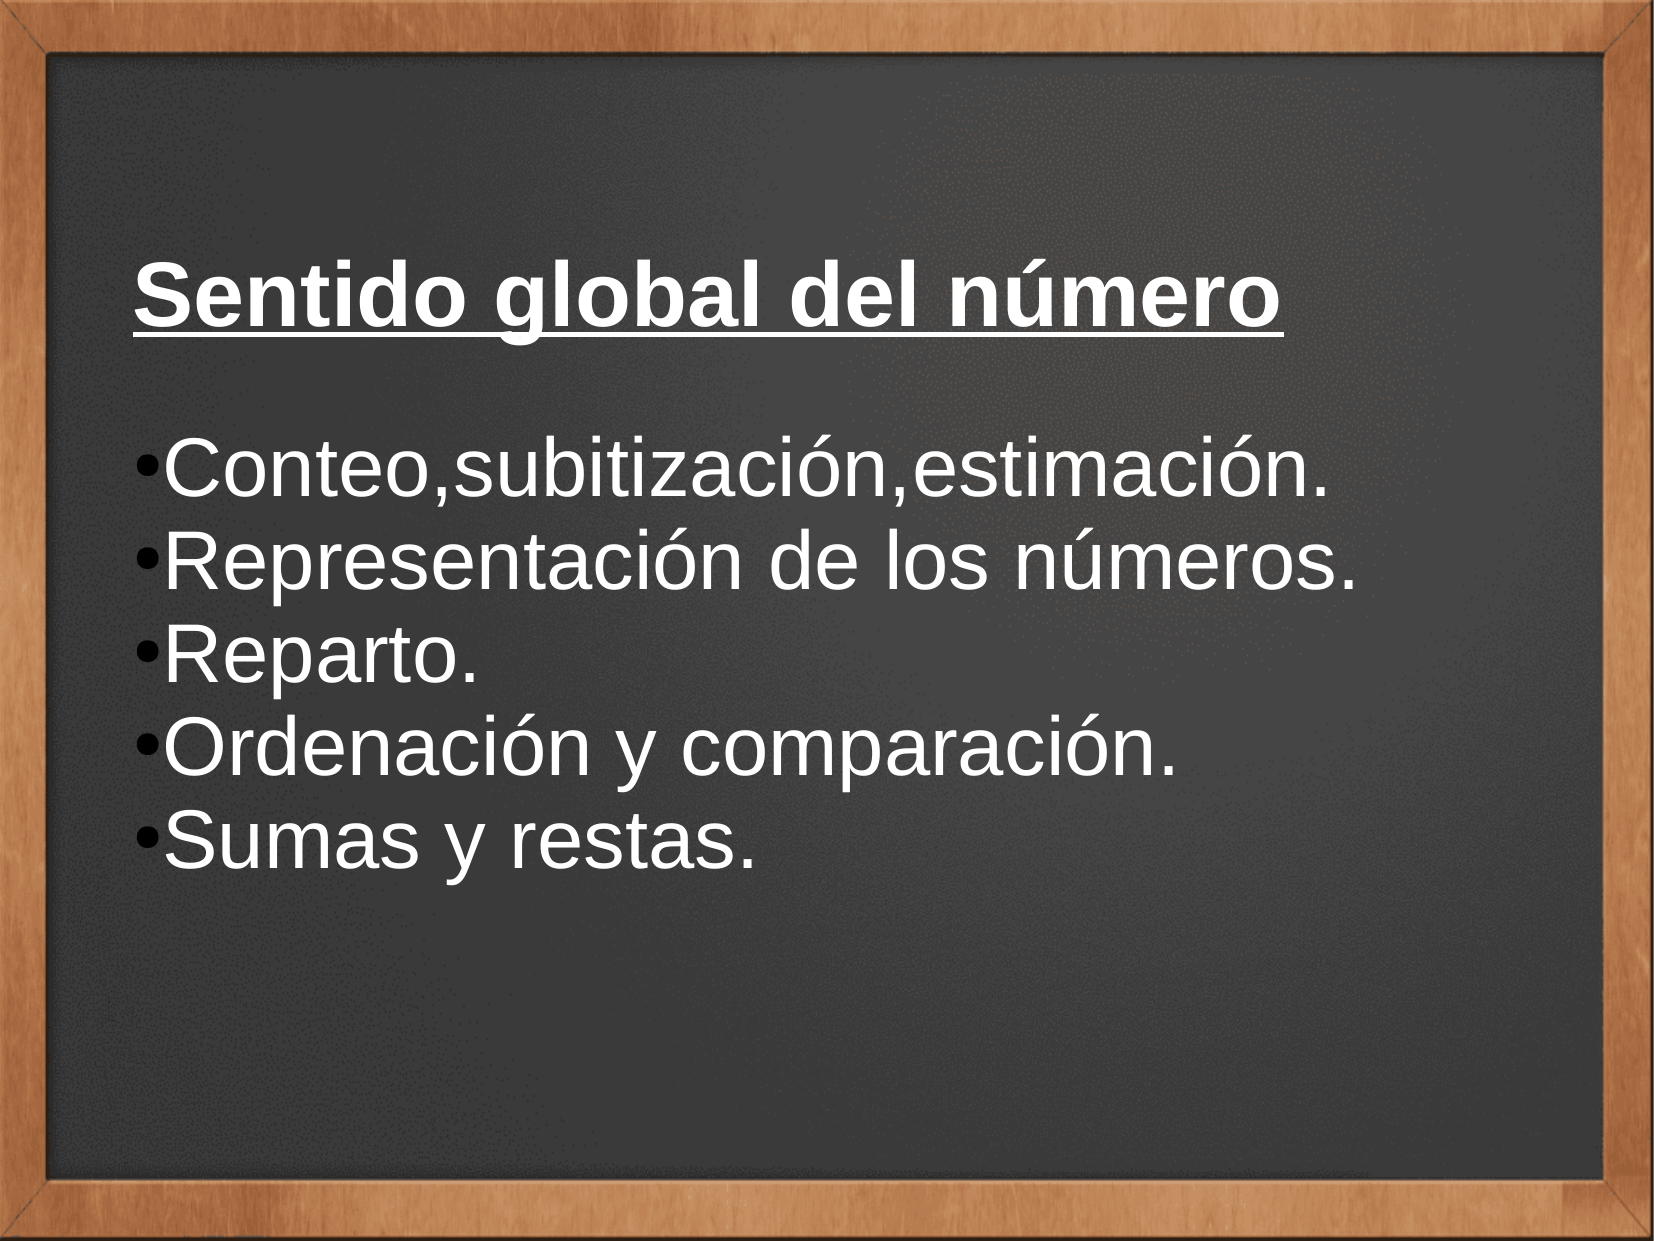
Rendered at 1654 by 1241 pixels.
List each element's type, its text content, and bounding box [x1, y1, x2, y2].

picture [0, 0, 1654, 1241]
text_box Sentido global del número Conteo,subitización,estimación. Representación de los números. Reparto. Ordenación y comparación. Sumas y restas. [118, 236, 1536, 987]
